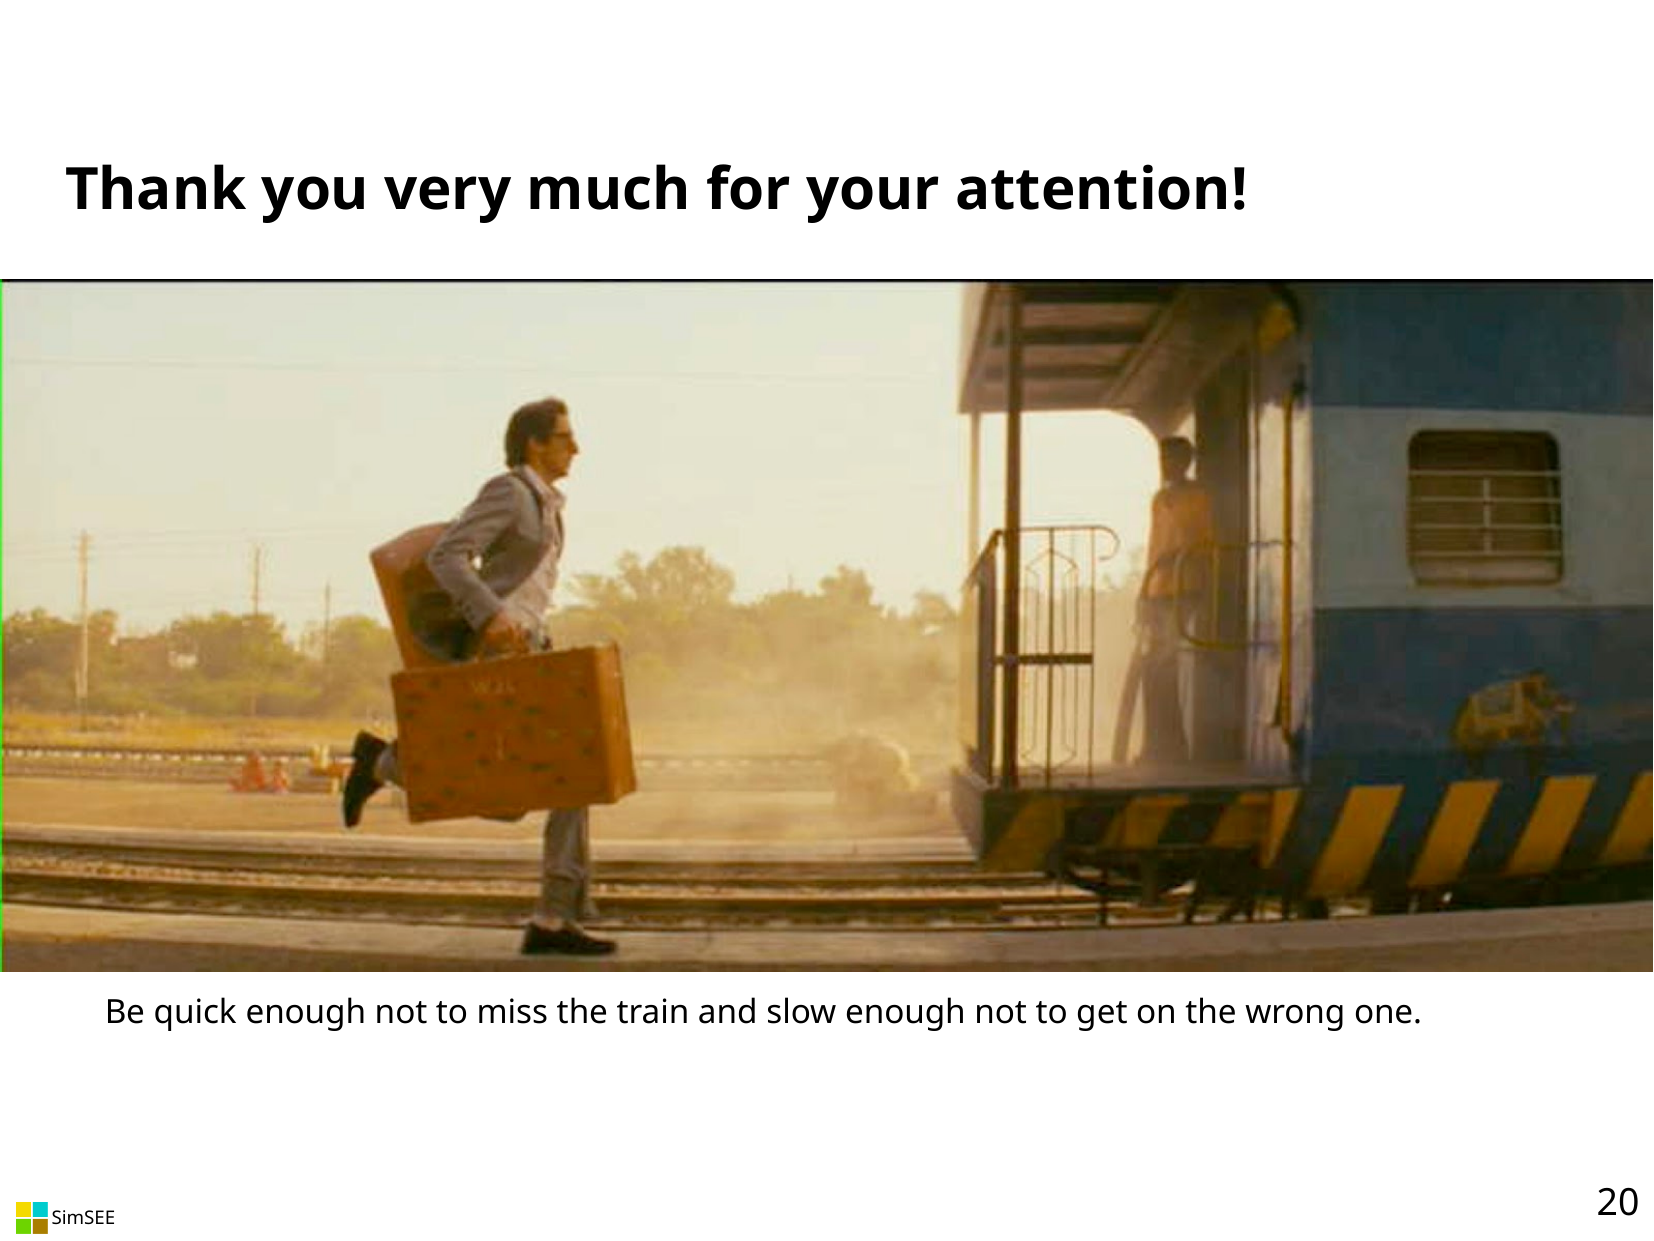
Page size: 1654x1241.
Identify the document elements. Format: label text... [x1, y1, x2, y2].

picture [15, 1201, 49, 1235]
text_box Be quick enough not to miss the train and slow enough not to get on the wrong one. [89, 980, 1650, 1042]
text_box Thank you very much for your attention! [50, 139, 1456, 229]
picture [0, 279, 1653, 972]
